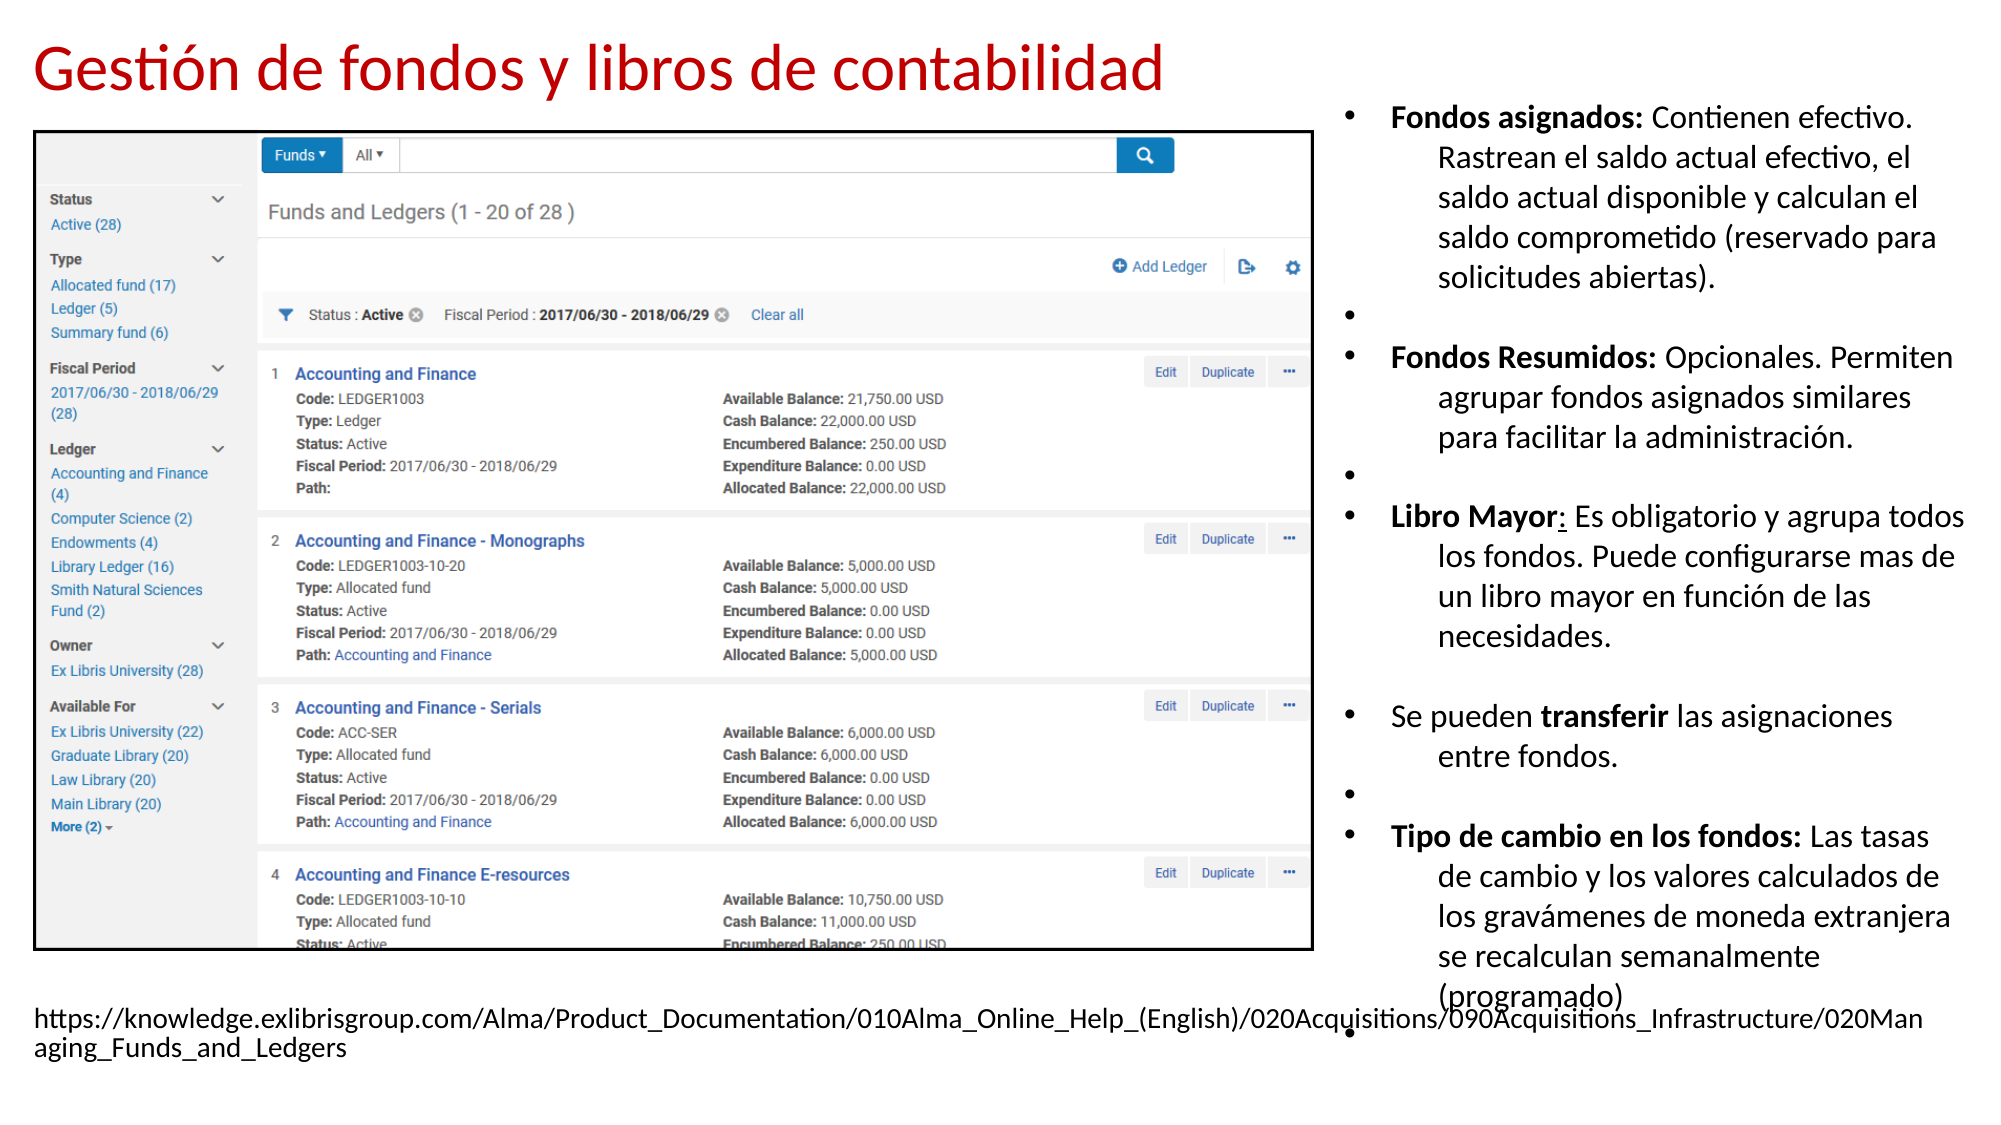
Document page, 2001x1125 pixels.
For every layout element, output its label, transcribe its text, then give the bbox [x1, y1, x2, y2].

picture [33, 129, 1314, 951]
text_box https://knowledge.exlibrisgroup.com/Alma/Product_Documentation/010Alma_Online_Help_(English)/020Acquisitions/090Acquisitions_Infrastructure/020Managing_Funds_and_Ledgers [18, 991, 1951, 1078]
text_box Gestión de fondos y libros de contabilidad [18, 16, 1586, 113]
text_box Fondos asignados: Contienen efectivo. Rastrean el saldo actual efectivo, el saldo actual disponible y calculan el saldo comprometido (reservado para solicitudes abiertas). Fondos Resumidos: Opcionales. Permiten agrupar fondos asignados similares para facilitar la administración. Libro Mayor: Es obligatorio y agrupa todos los fondos. Puede configurarse mas de un libro mayor en función de las necesidades. Se pueden transferir las asignaciones entre fondos. Tipo de cambio en los fondos: Las tasas de cambio y los valores calculados de los gravámenes de moneda extranjera se recalculan semanalmente (programado) [1329, 87, 1986, 992]
